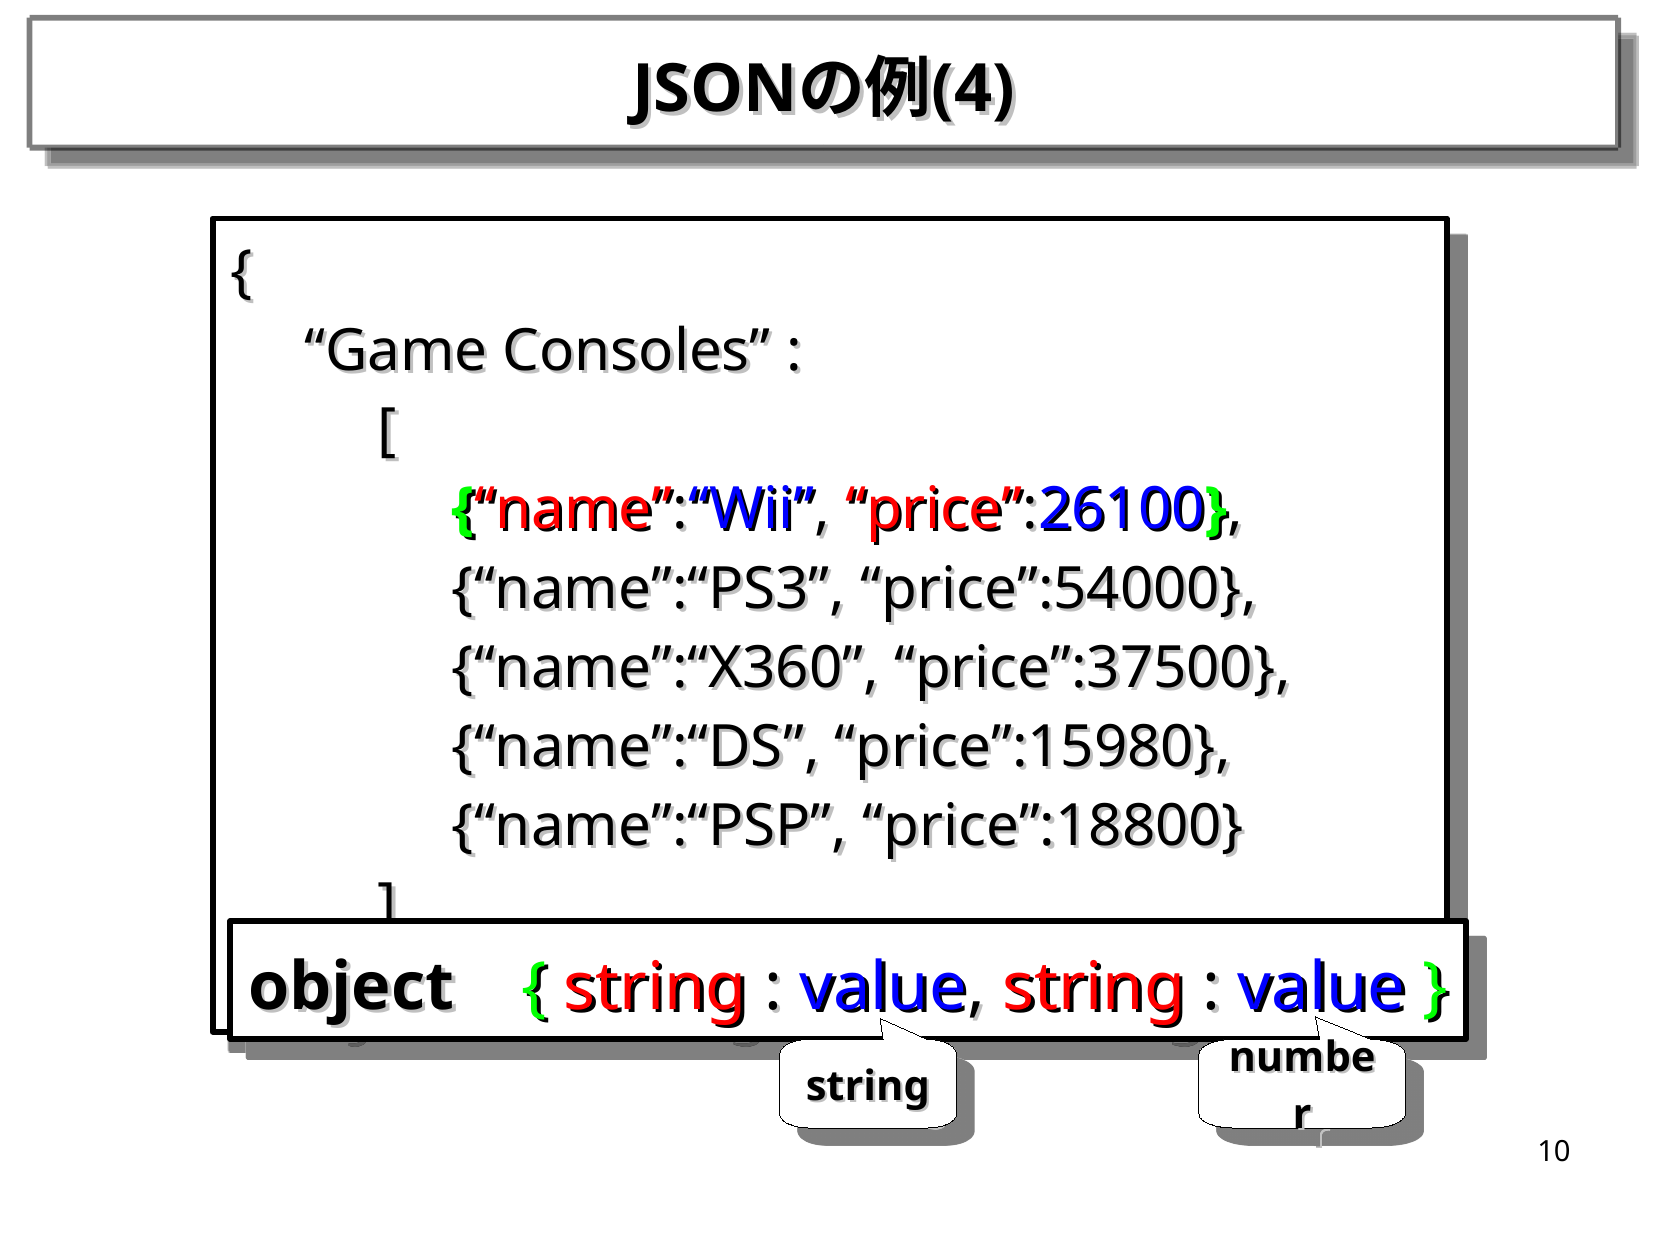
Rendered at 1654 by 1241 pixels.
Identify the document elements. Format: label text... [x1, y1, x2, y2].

text_box number [1198, 1016, 1406, 1129]
text_box object { string : value, string : value } [230, 921, 1436, 1014]
text_box { “Game Consoles” : [ {“name”:“Wii”, “price”:26100}, {“name”:“PS3”, “price”:54000}, {“name”:“X360”, “price”:37500}, {“name”:“DS”, “price”:15980}, {“name”:“PSP”, “price”:18800} ] } [212, 218, 1447, 871]
text_box JSONの例(4) [29, 17, 1619, 148]
text_box string [779, 1018, 957, 1129]
